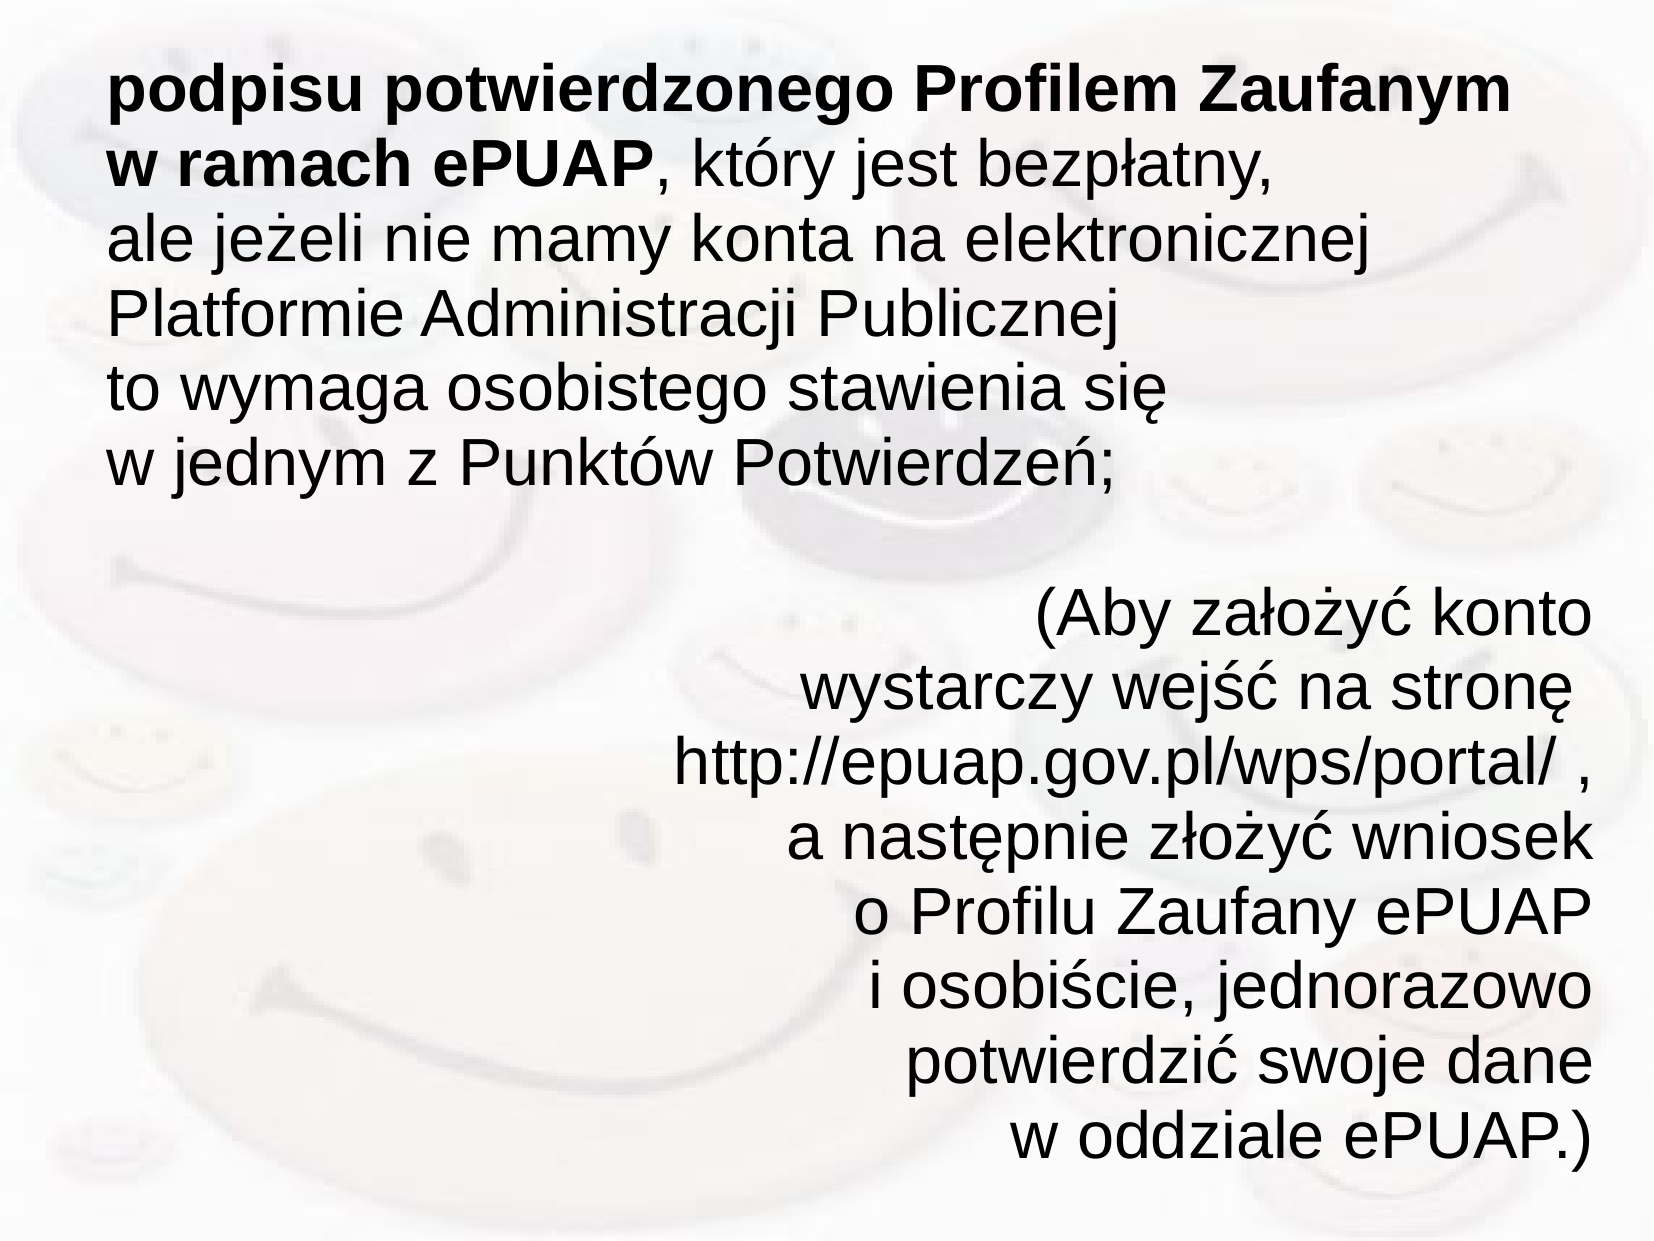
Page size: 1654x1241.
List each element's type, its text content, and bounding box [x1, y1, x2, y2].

subtitle podpisu potwierdzonego Profilem Zaufanym w ramach ePUAP, który jest bezpłatny, ale jeżeli nie mamy konta na elektronicznej Platformie Administracji Publicznej to wymaga osobistego stawienia się w jednym z Punktów Potwierdzeń; (Aby założyć konto wystarczy wejść na stronę http://epuap.gov.pl/wps/portal/ , a następnie złożyć wniosek o Profilu Zaufany ePUAP i osobiście, jednorazowo potwierdzić swoje dane w oddziale ePUAP.) [106, 51, 1595, 1173]
picture [0, 0, 1654, 1241]
